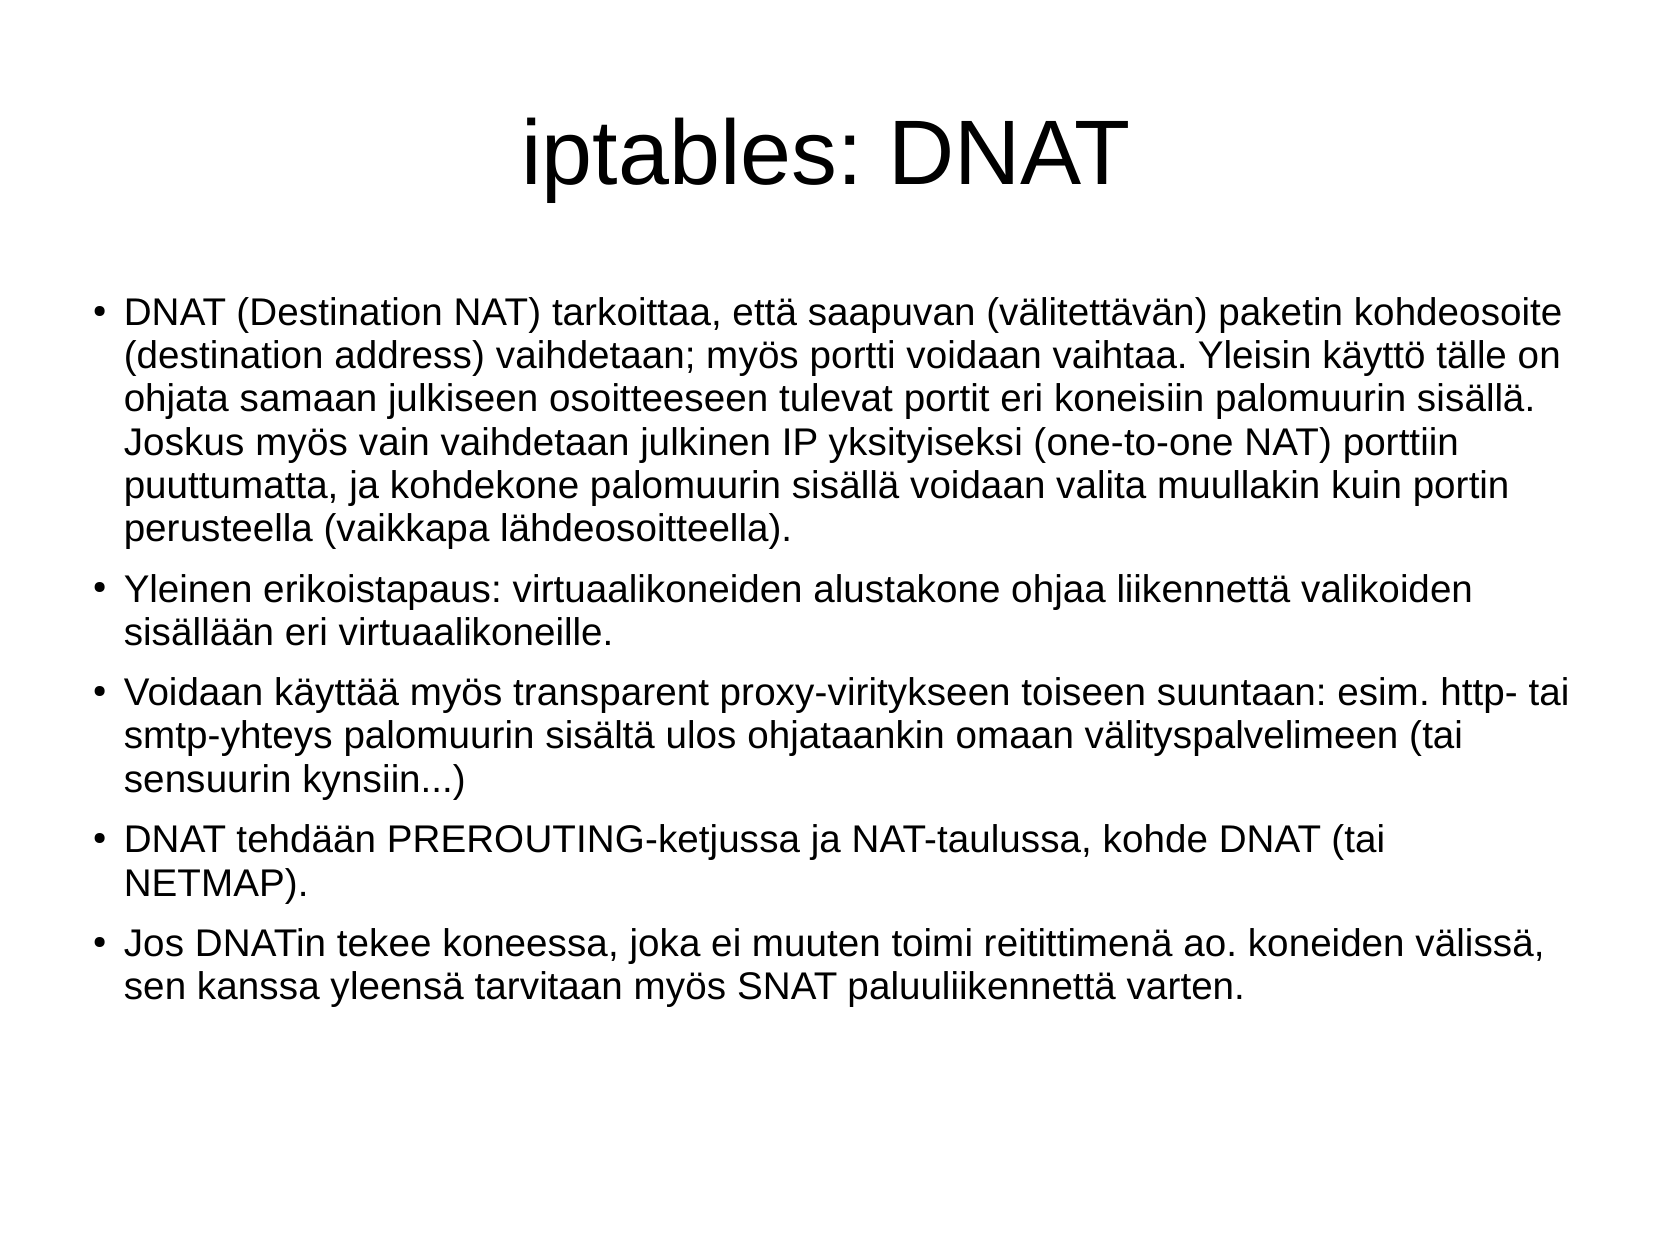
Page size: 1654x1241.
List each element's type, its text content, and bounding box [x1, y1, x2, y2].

title iptables: DNAT [82, 49, 1571, 257]
list DNAT (Destination NAT) tarkoittaa, että saapuvan (välitettävän) paketin kohdeosoite (destination address) vaihdetaan; myös portti voidaan vaihtaa. Yleisin käyttö tälle on ohjata samaan julkiseen osoitteeseen tulevat portit eri koneisiin palomuurin sisällä. Joskus myös vain vaihdetaan julkinen IP yksityiseksi (one-to-one NAT) porttiin puuttumatta, ja kohdekone palomuurin sisällä voidaan valita muullakin kuin portin perusteella (vaikkapa lähdeosoitteella). Yleinen erikoistapaus: virtuaalikoneiden alustakone ohjaa liikennettä valikoiden sisällään eri virtuaalikoneille. Voidaan käyttää myös transparent proxy-viritykseen toiseen suuntaan: esim. http- tai smtp-yhteys palomuurin sisältä ulos ohjataankin omaan välityspalvelimeen (tai sensuurin kynsiin...) DNAT tehdään PREROUTING-ketjussa ja NAT-taulussa, kohde DNAT (tai NETMAP). Jos DNATin tekee koneessa, joka ei muuten toimi reitittimenä ao. koneiden välissä, sen kanssa yleensä tarvitaan myös SNAT paluuliikennettä varten. [82, 290, 1571, 1010]
